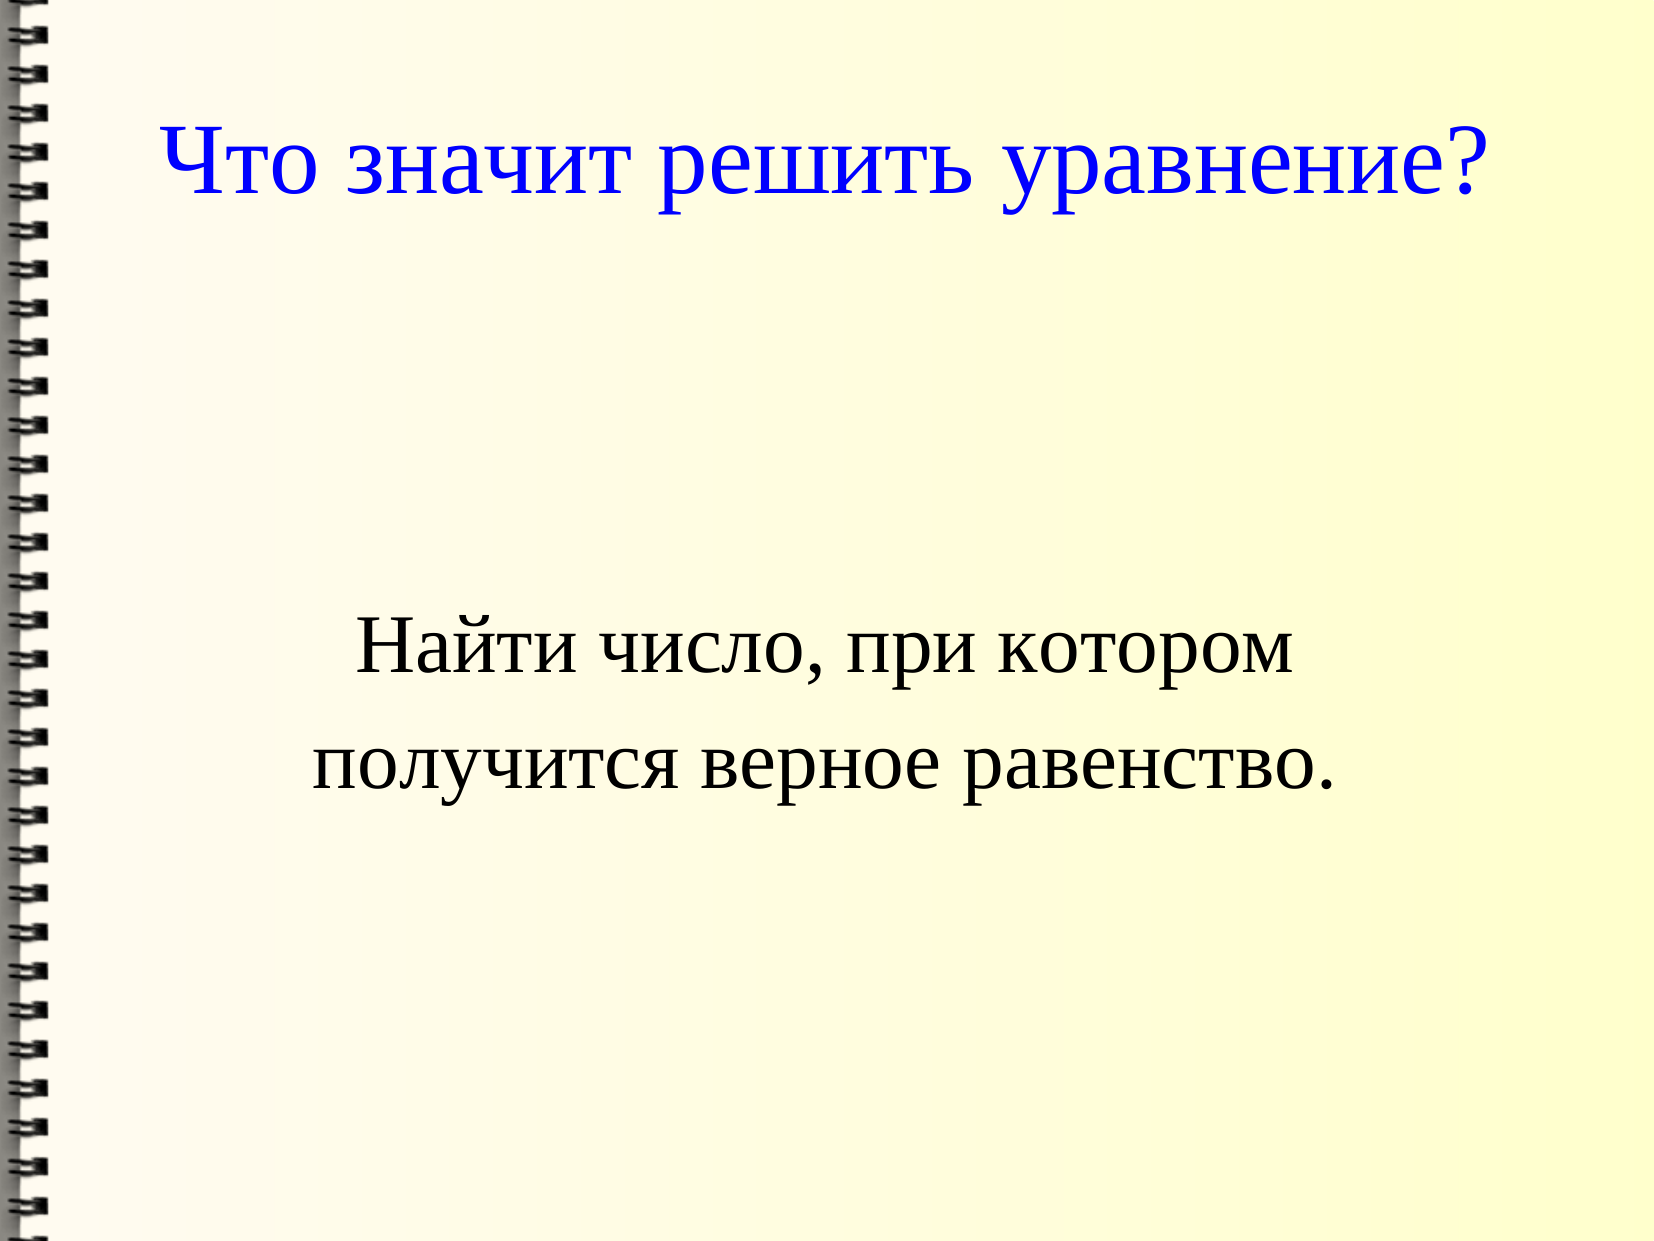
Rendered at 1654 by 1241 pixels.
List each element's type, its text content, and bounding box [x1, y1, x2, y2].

text_box Что значит решить уравнение? [82, 22, 1568, 283]
text_box Найти число, при котором получится верное равенство. [82, 297, 1568, 1097]
picture [0, 0, 1654, 1241]
